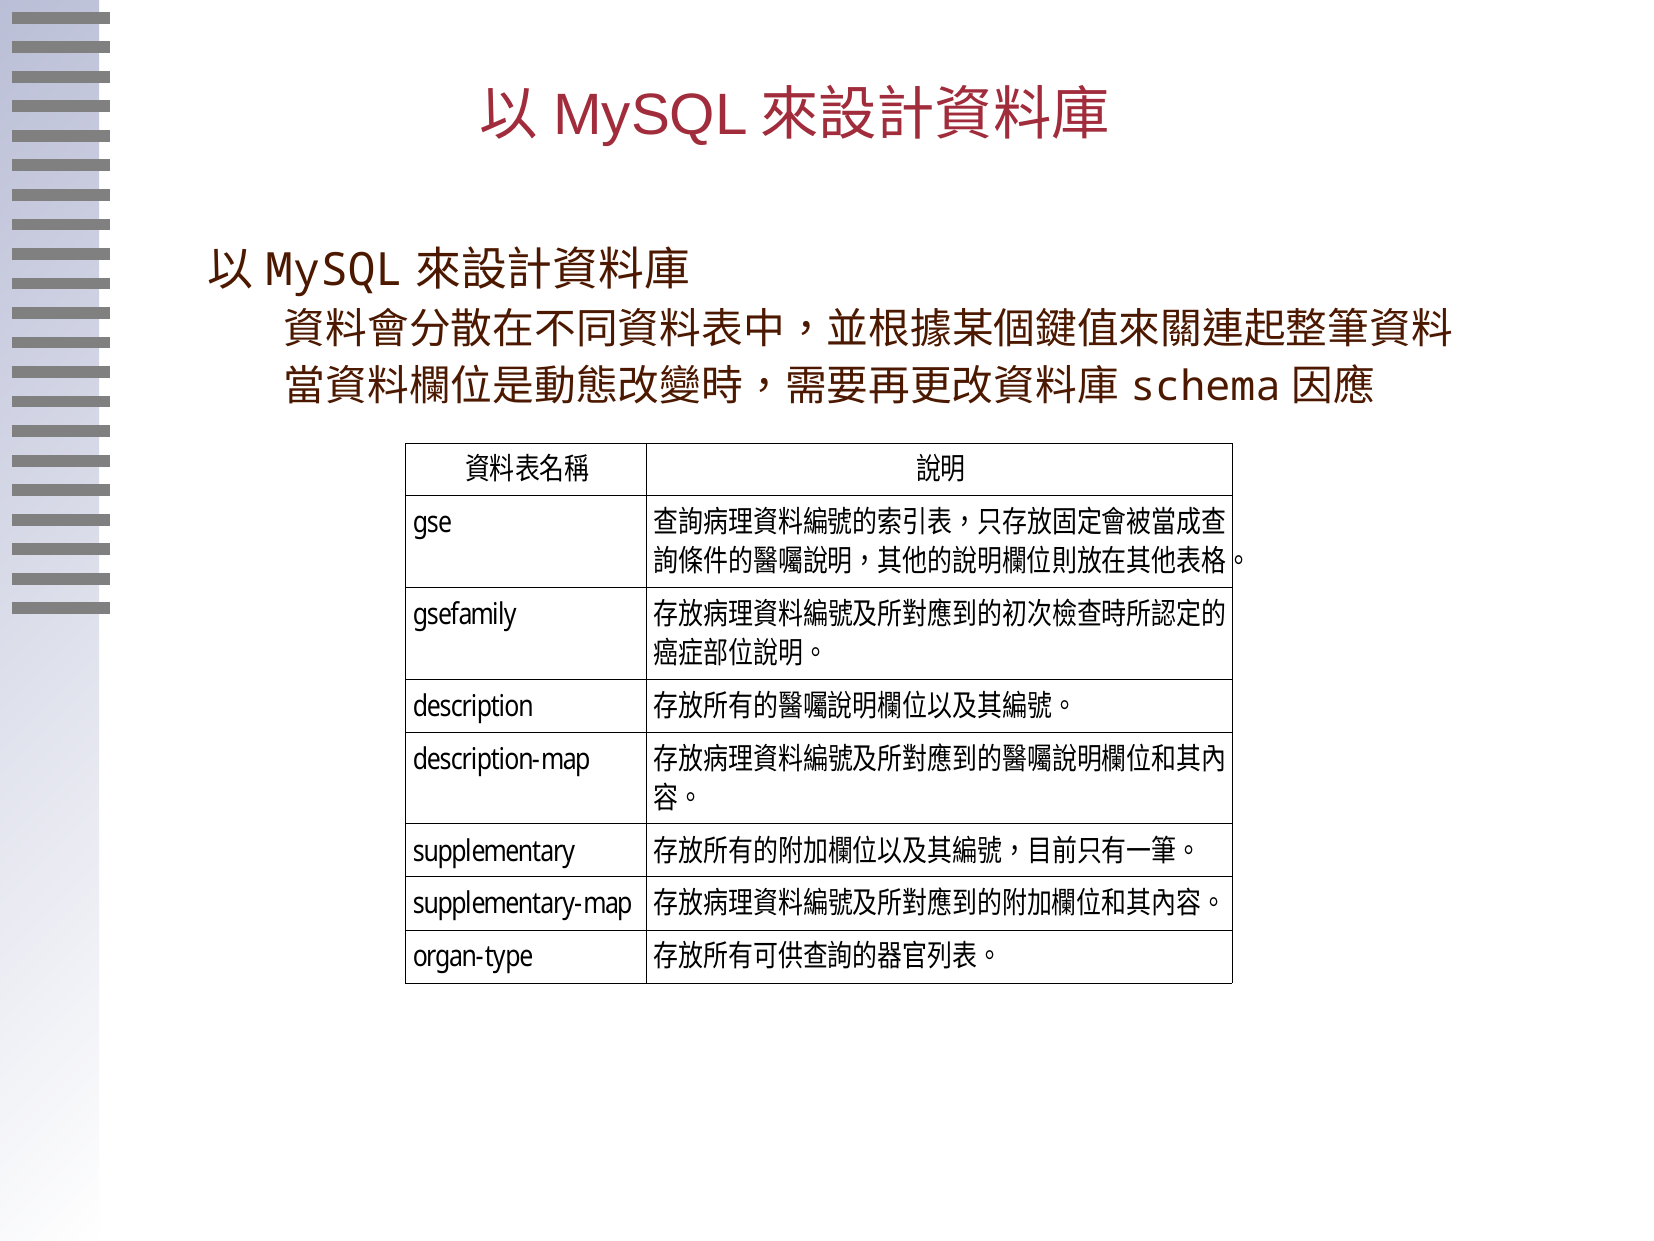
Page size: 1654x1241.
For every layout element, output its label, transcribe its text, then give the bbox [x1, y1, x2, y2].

chart [324, 442, 1329, 1180]
list 以MySQL來設計資料庫 資料會分散在不同資料表中，並根據某個鍵值來關連起整筆資料 當資料欄位是動態改變時，需要再更改資料庫schema因應 [189, 236, 1602, 1204]
title 以MySQL來設計資料庫 [88, 59, 1501, 166]
